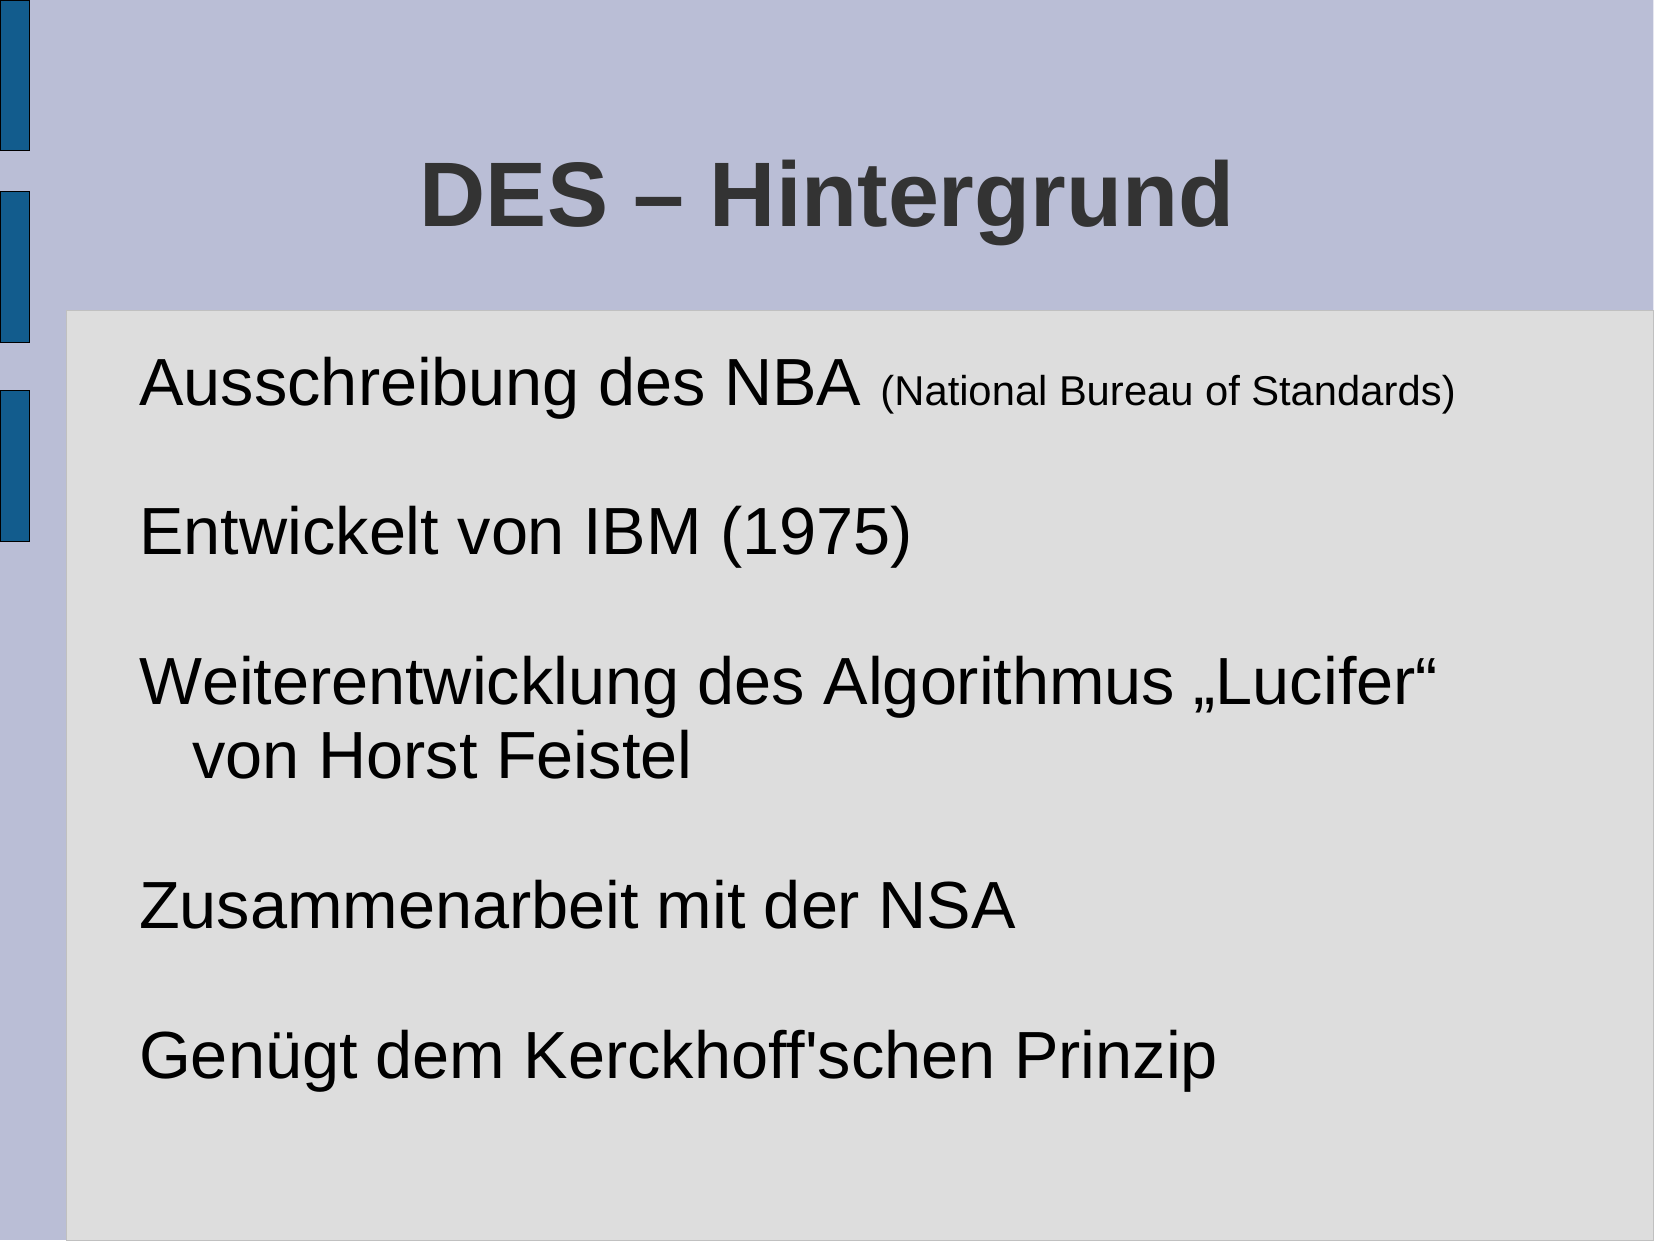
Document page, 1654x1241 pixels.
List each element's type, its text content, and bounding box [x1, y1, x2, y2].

list Ausschreibung des NBA (National Bureau of Standards) Entwickelt von IBM (1975) Weiterentwicklung des Algorithmus „Lucifer“ von Horst Feistel Zusammenarbeit mit der NSA Genügt dem Kerckhoff'schen Prinzip [121, 344, 1534, 1127]
title DES – Hintergrund [121, 91, 1534, 299]
